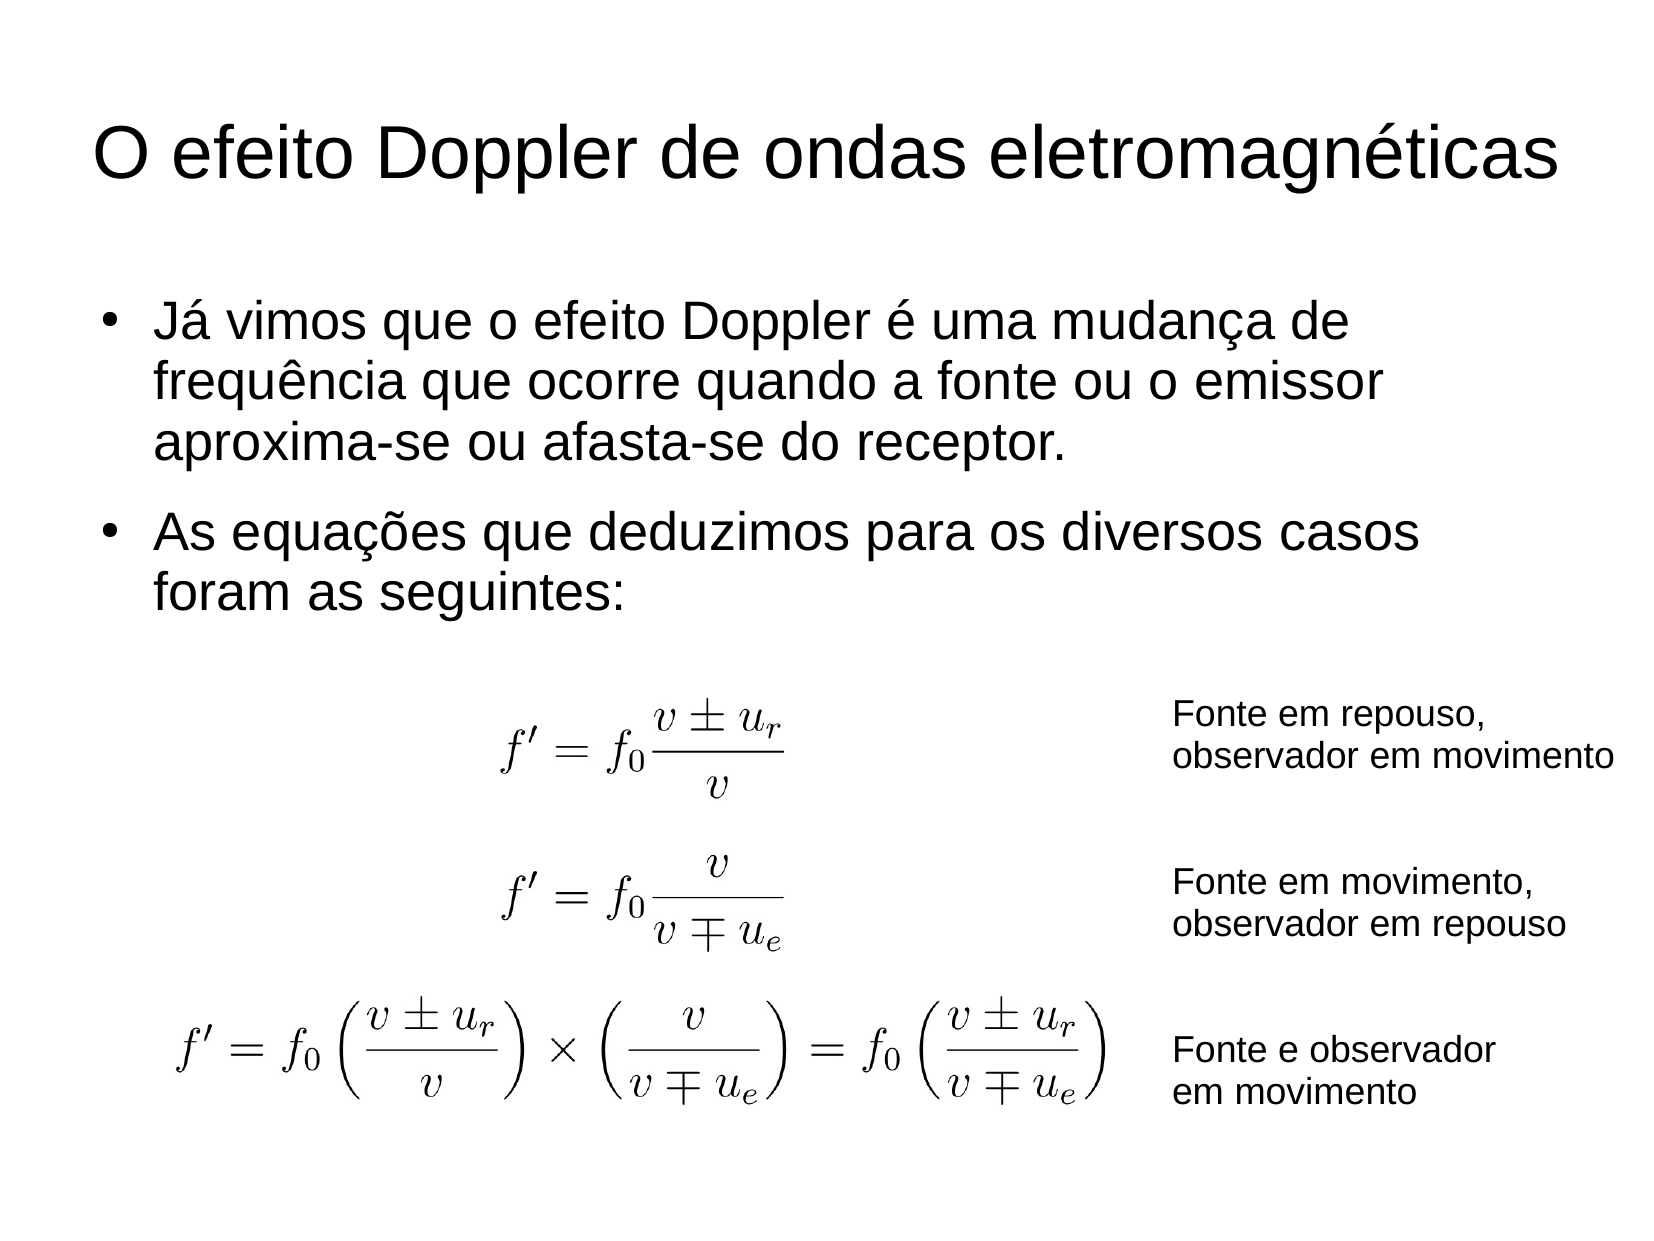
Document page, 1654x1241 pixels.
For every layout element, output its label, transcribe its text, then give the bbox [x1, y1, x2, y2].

subtitle [82, 49, 1571, 290]
text_box Fonte em repouso, observador em movimento Fonte em movimento, observador em repouso Fonte e observador em movimento [1157, 685, 1630, 1120]
list Já vimos que o efeito Doppler é uma mudança de frequência que ocorre quando a fonte ou o emissor aproxima-se ou afasta-se do receptor. As equações que deduzimos para os diversos casos foram as seguintes: [82, 290, 1571, 1010]
picture [153, 673, 1129, 1134]
